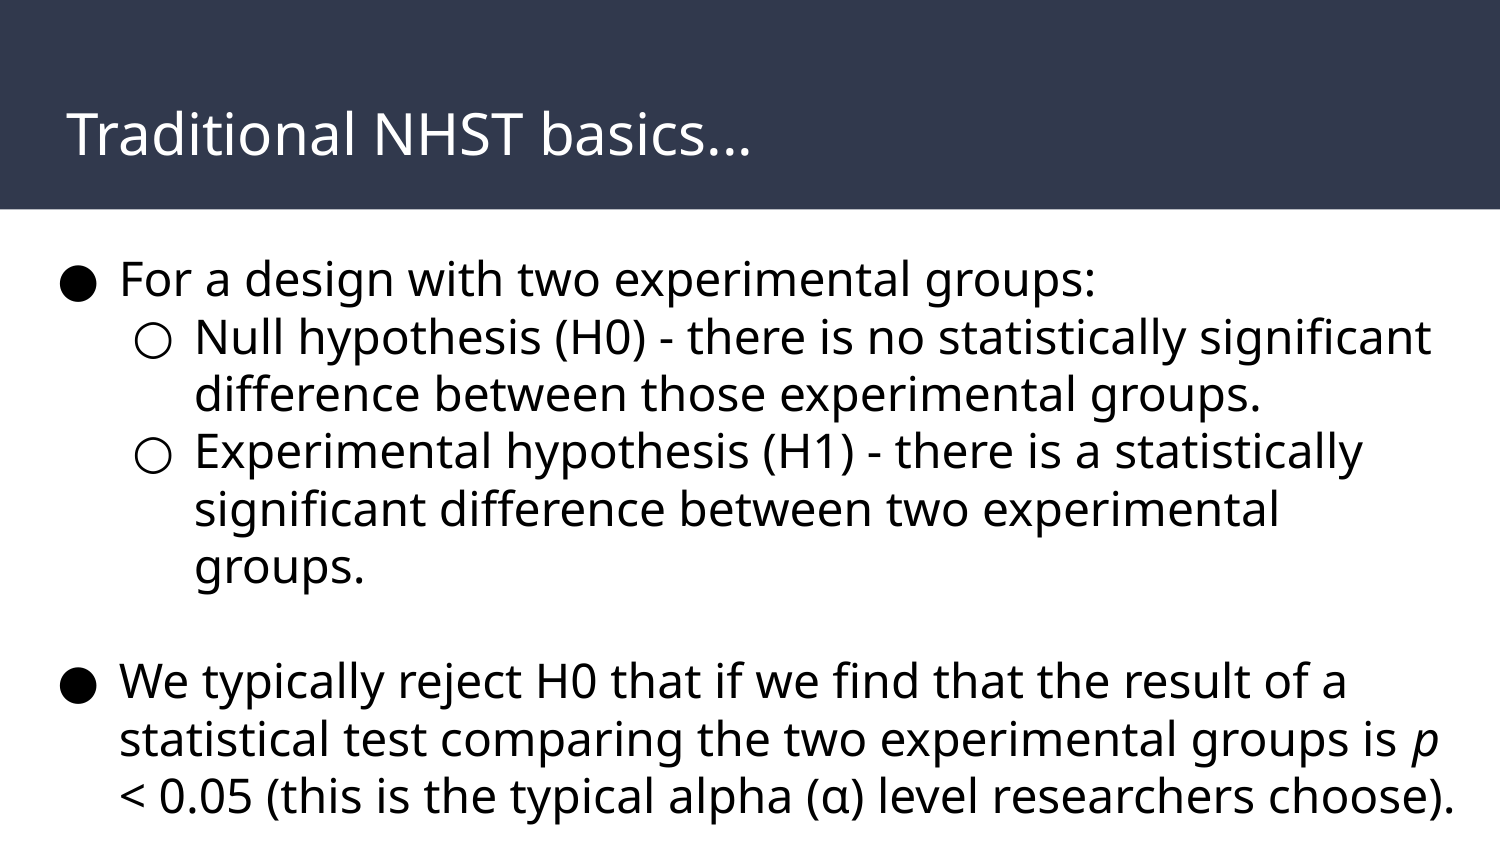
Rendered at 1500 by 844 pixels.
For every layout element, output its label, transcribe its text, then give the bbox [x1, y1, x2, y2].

text_box For a design with two experimental groups: Null hypothesis (H0) - there is no statistically significant difference between those experimental groups. Experimental hypothesis (H1) - there is a statistically significant difference between two experimental groups. We typically reject H0 that if we find that the result of a statistical test comparing the two experimental groups is p < 0.05 (this is the typical alpha (α) level researchers choose). [28, 233, 1476, 829]
title Traditional NHST basics... [51, 82, 1449, 185]
